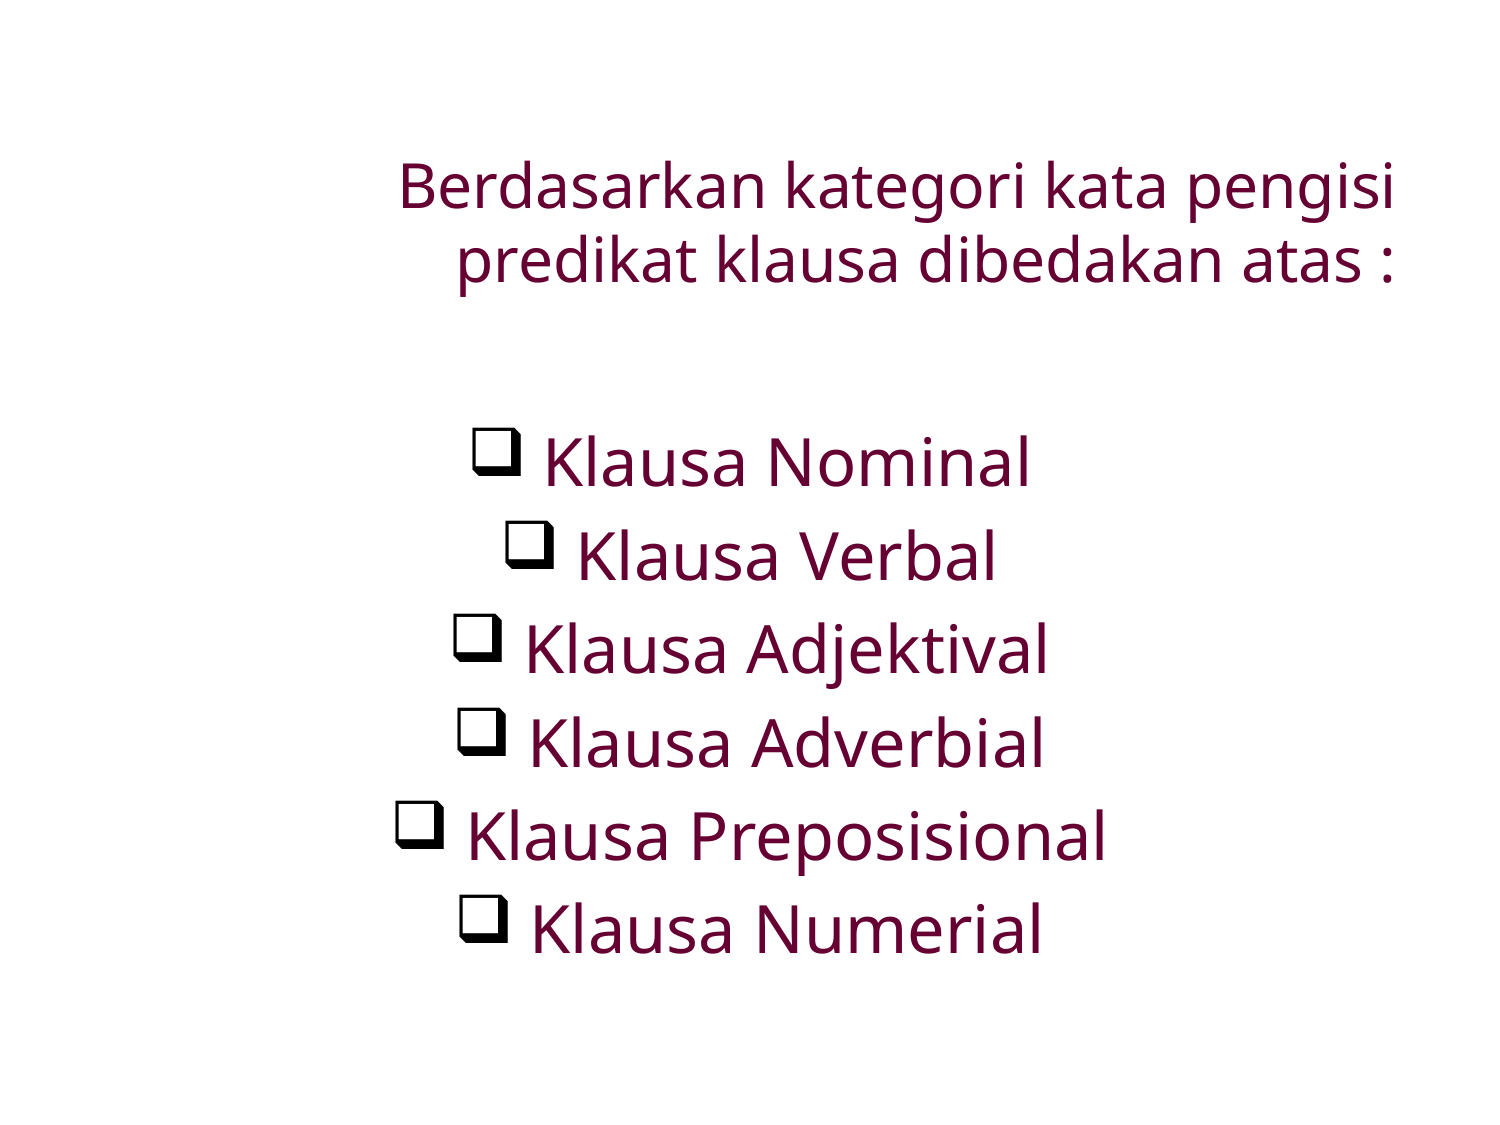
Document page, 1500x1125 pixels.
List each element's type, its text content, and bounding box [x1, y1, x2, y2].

subtitle Klausa Nominal Klausa Verbal Klausa Adjektival Klausa Adverbial Klausa Preposisional Klausa Numerial [225, 412, 1275, 988]
title Berdasarkan kategori kata pengisi predikat klausa dibedakan atas : [137, 137, 1413, 379]
